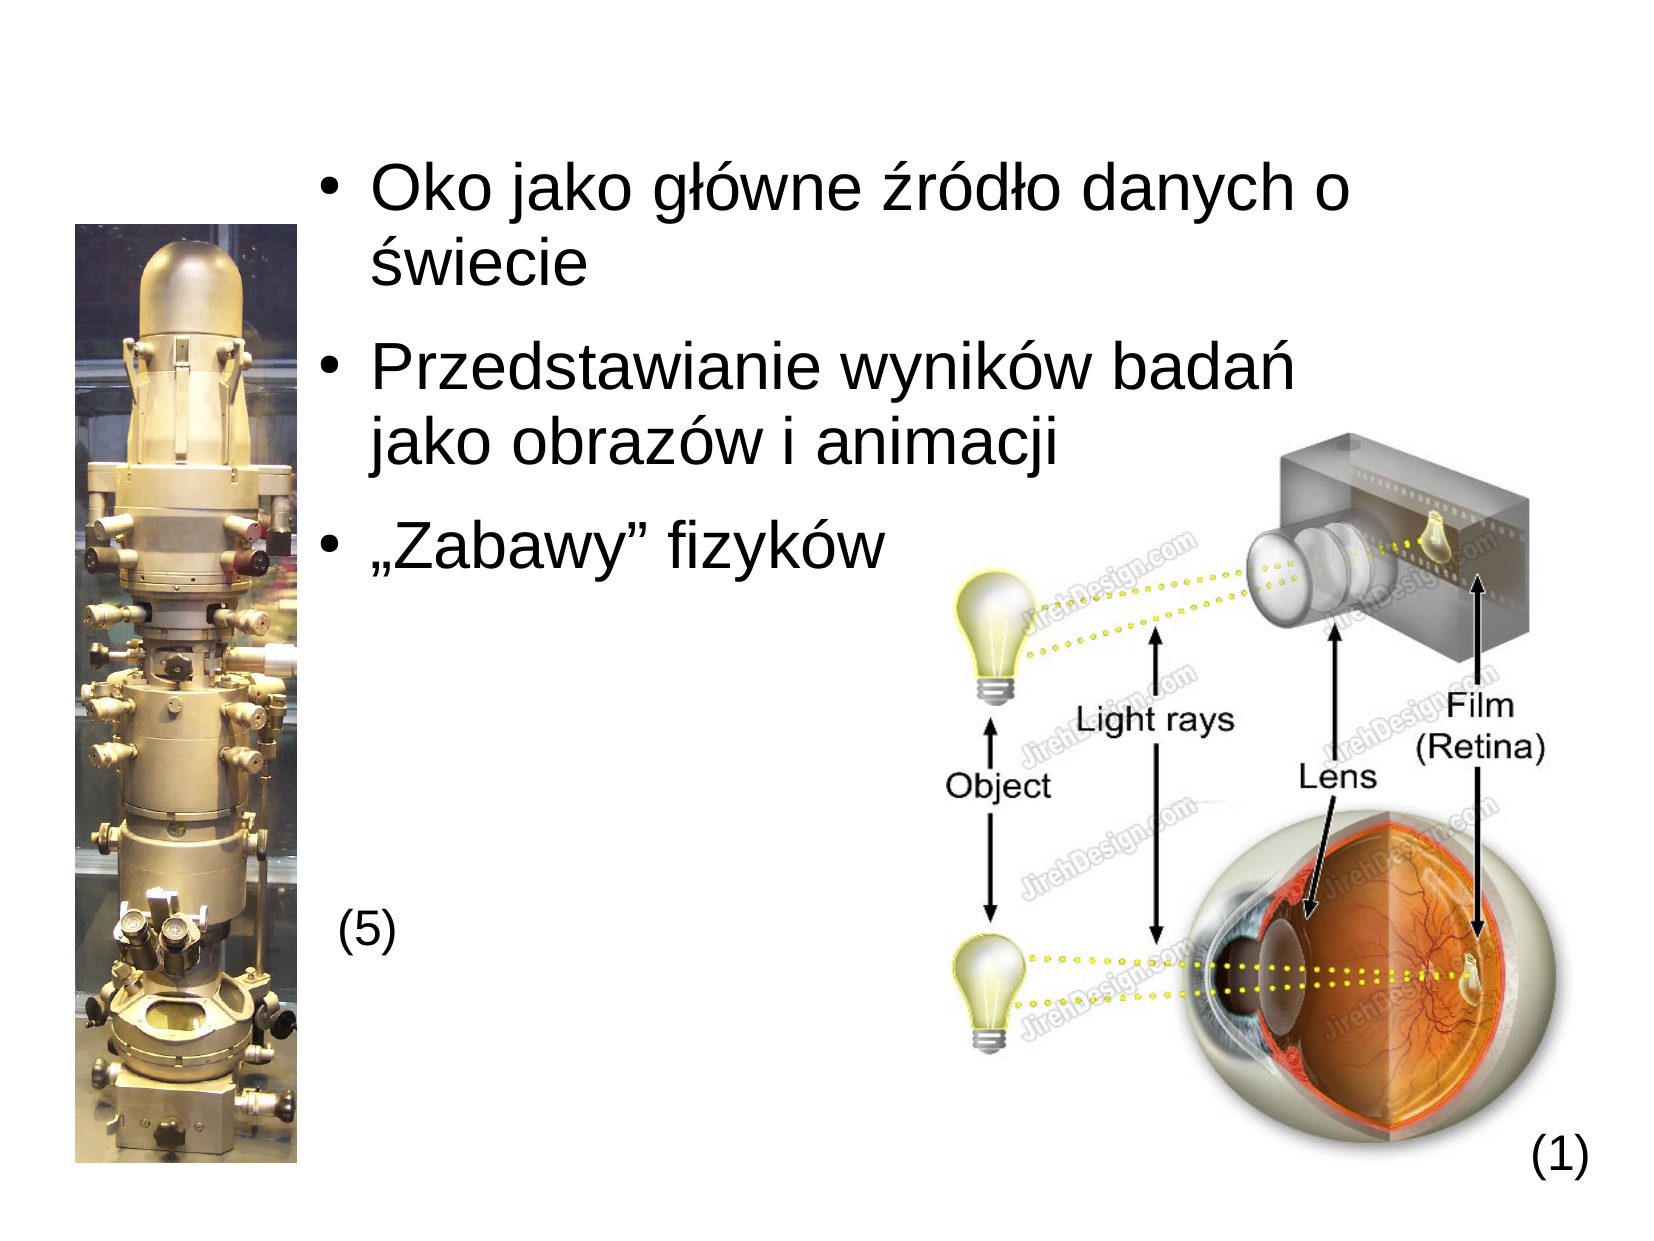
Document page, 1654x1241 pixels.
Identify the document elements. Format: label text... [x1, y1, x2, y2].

text_box (1) [1530, 1125, 1592, 1181]
text_box (5) [337, 900, 451, 956]
list Oko jako główne źródło danych o świecie Przedstawianie wyników badań jako obrazów i animacji „Zabawy” fizyków [300, 150, 1388, 1232]
picture [1388, 412, 1576, 1163]
picture [75, 224, 297, 1163]
